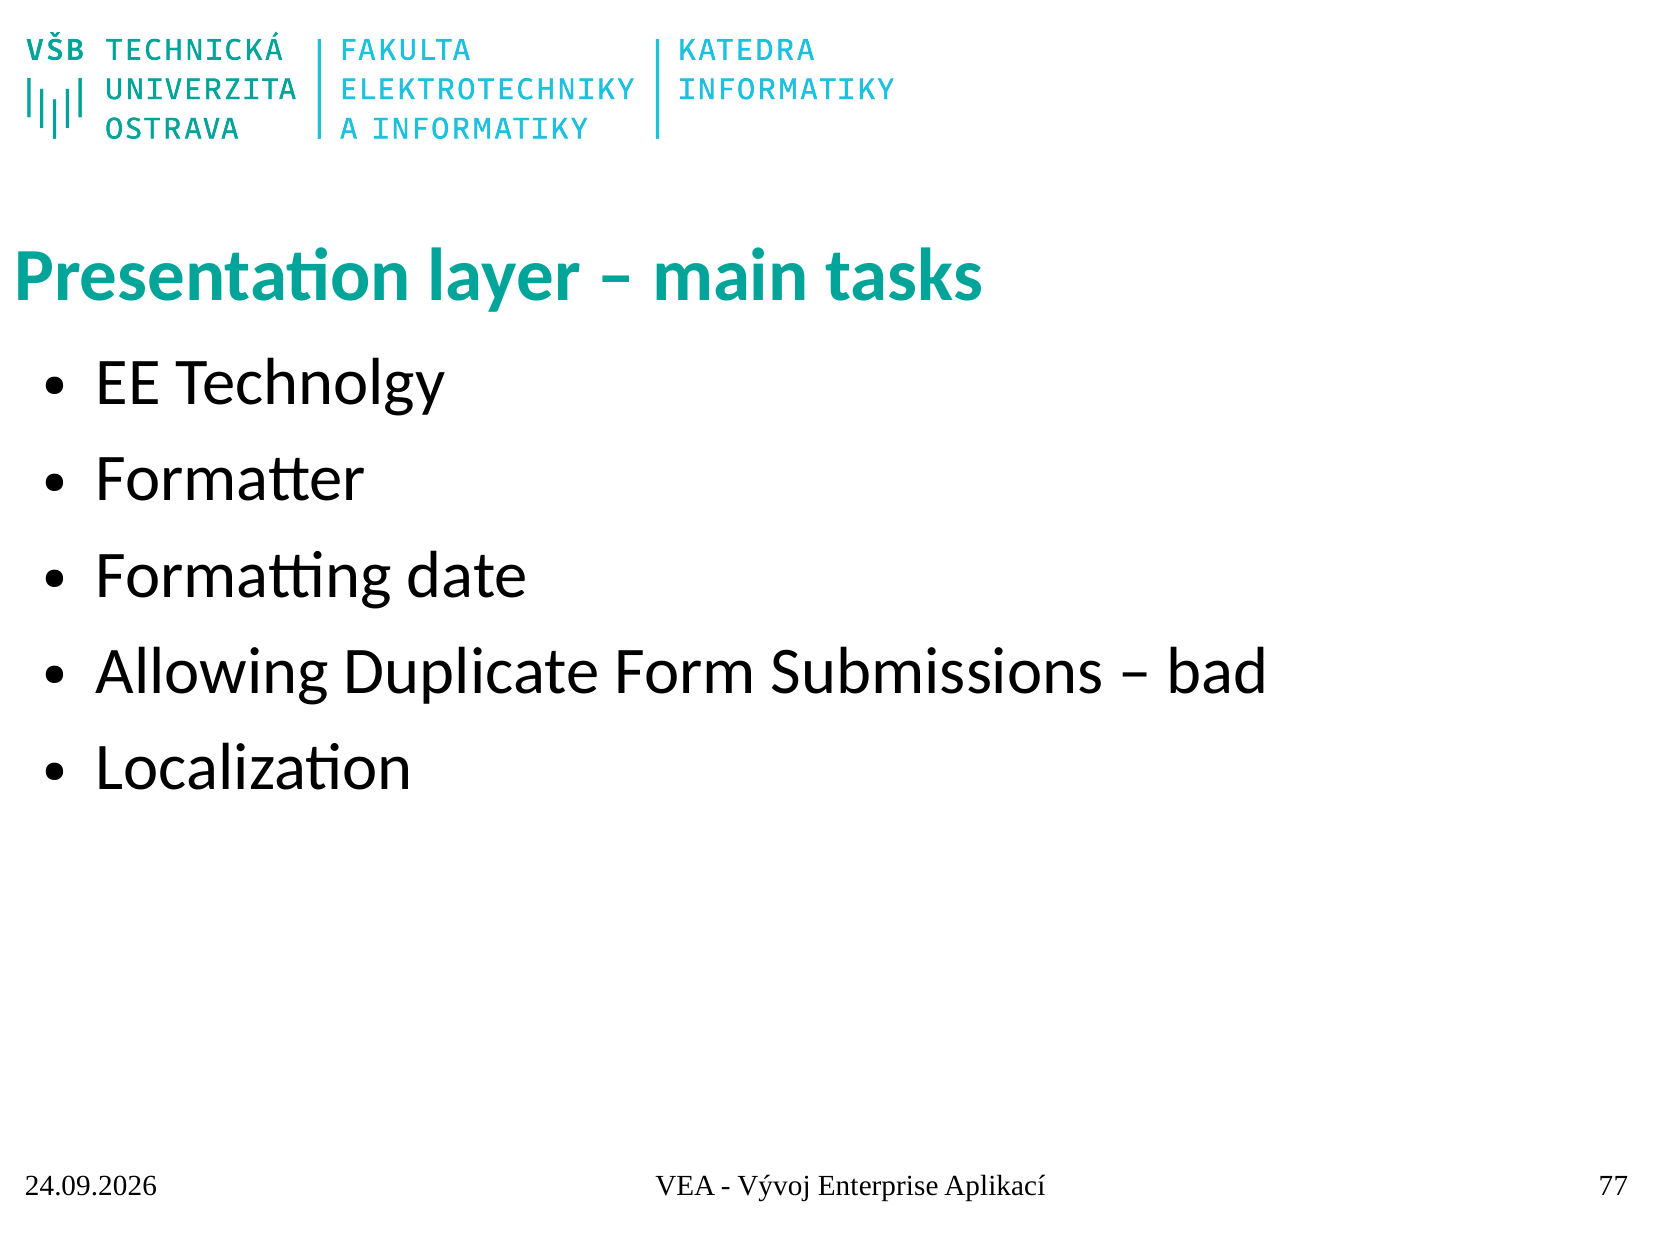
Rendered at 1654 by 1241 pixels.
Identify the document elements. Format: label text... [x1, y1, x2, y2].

title Presentation layer – main tasks [14, 165, 1619, 319]
picture [26, 31, 894, 139]
list EE Technolgy Formatter Formatting date Allowing Duplicate Form Submissions – bad Localization [24, 354, 1629, 1146]
